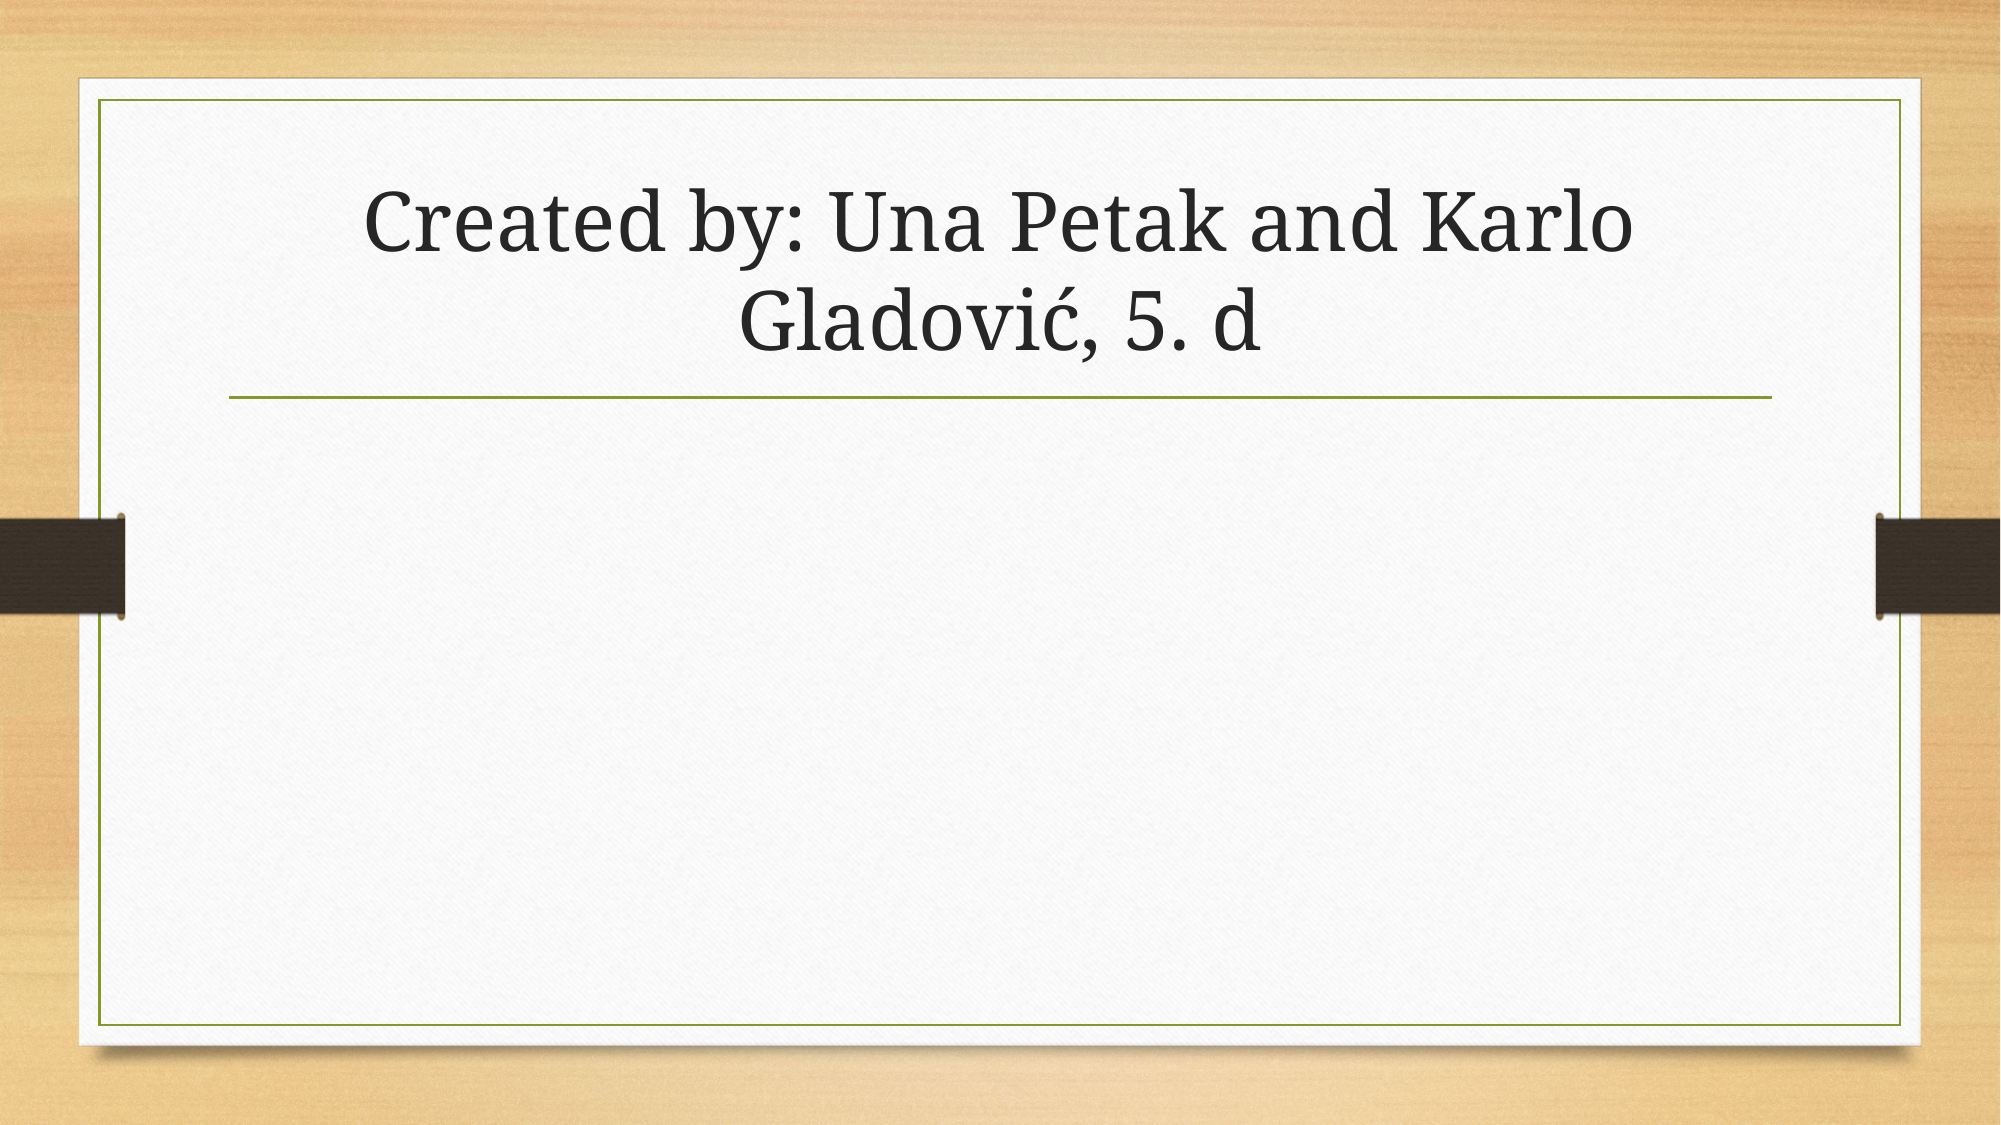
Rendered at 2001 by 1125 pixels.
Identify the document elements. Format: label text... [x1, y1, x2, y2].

title Created by: Una Petak and Karlo Gladović, 5. d [212, 161, 1788, 376]
